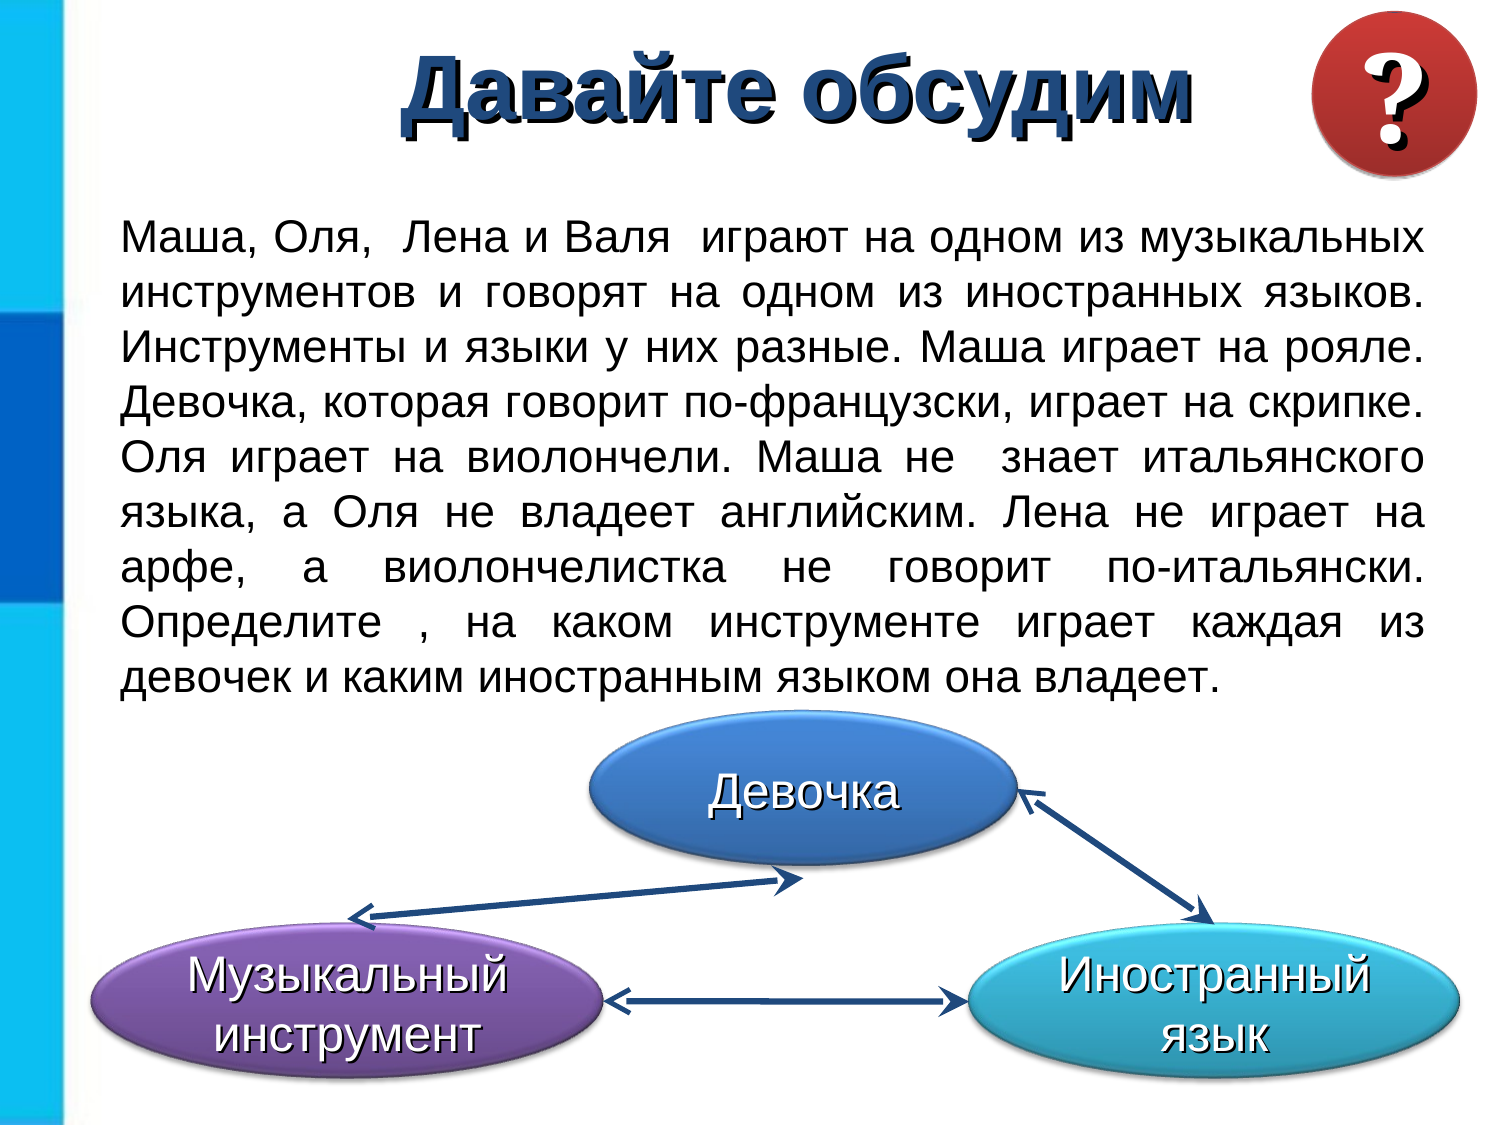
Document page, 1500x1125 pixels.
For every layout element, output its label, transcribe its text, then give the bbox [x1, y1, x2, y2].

text_box Музыкальный инструмент [166, 947, 529, 1056]
text_box ? [1312, 11, 1477, 176]
text_box Иностранный язык [1041, 947, 1388, 1056]
text_box Маша, Оля, Лена и Валя играют на одном из музыкальных инструментов и говорят на одном из иностранных языков. Инструменты и языки у них разные. Маша играет на рояле. Девочка, которая говорит по-французски, играет на скрипке. Оля играет на виолончели. Маша не знает итальянского языка, а Оля не владеет английским. Лена не играет на арфе, а виолончелистка не говорит по-итальянски. Определите , на каком инструменте играет каждая из девочек и каким иностранным языком она владеет. [105, 199, 1441, 710]
title Давайте обсудим [171, 30, 1341, 135]
picture [0, 0, 1500, 1125]
text_box Девочка [653, 734, 955, 843]
